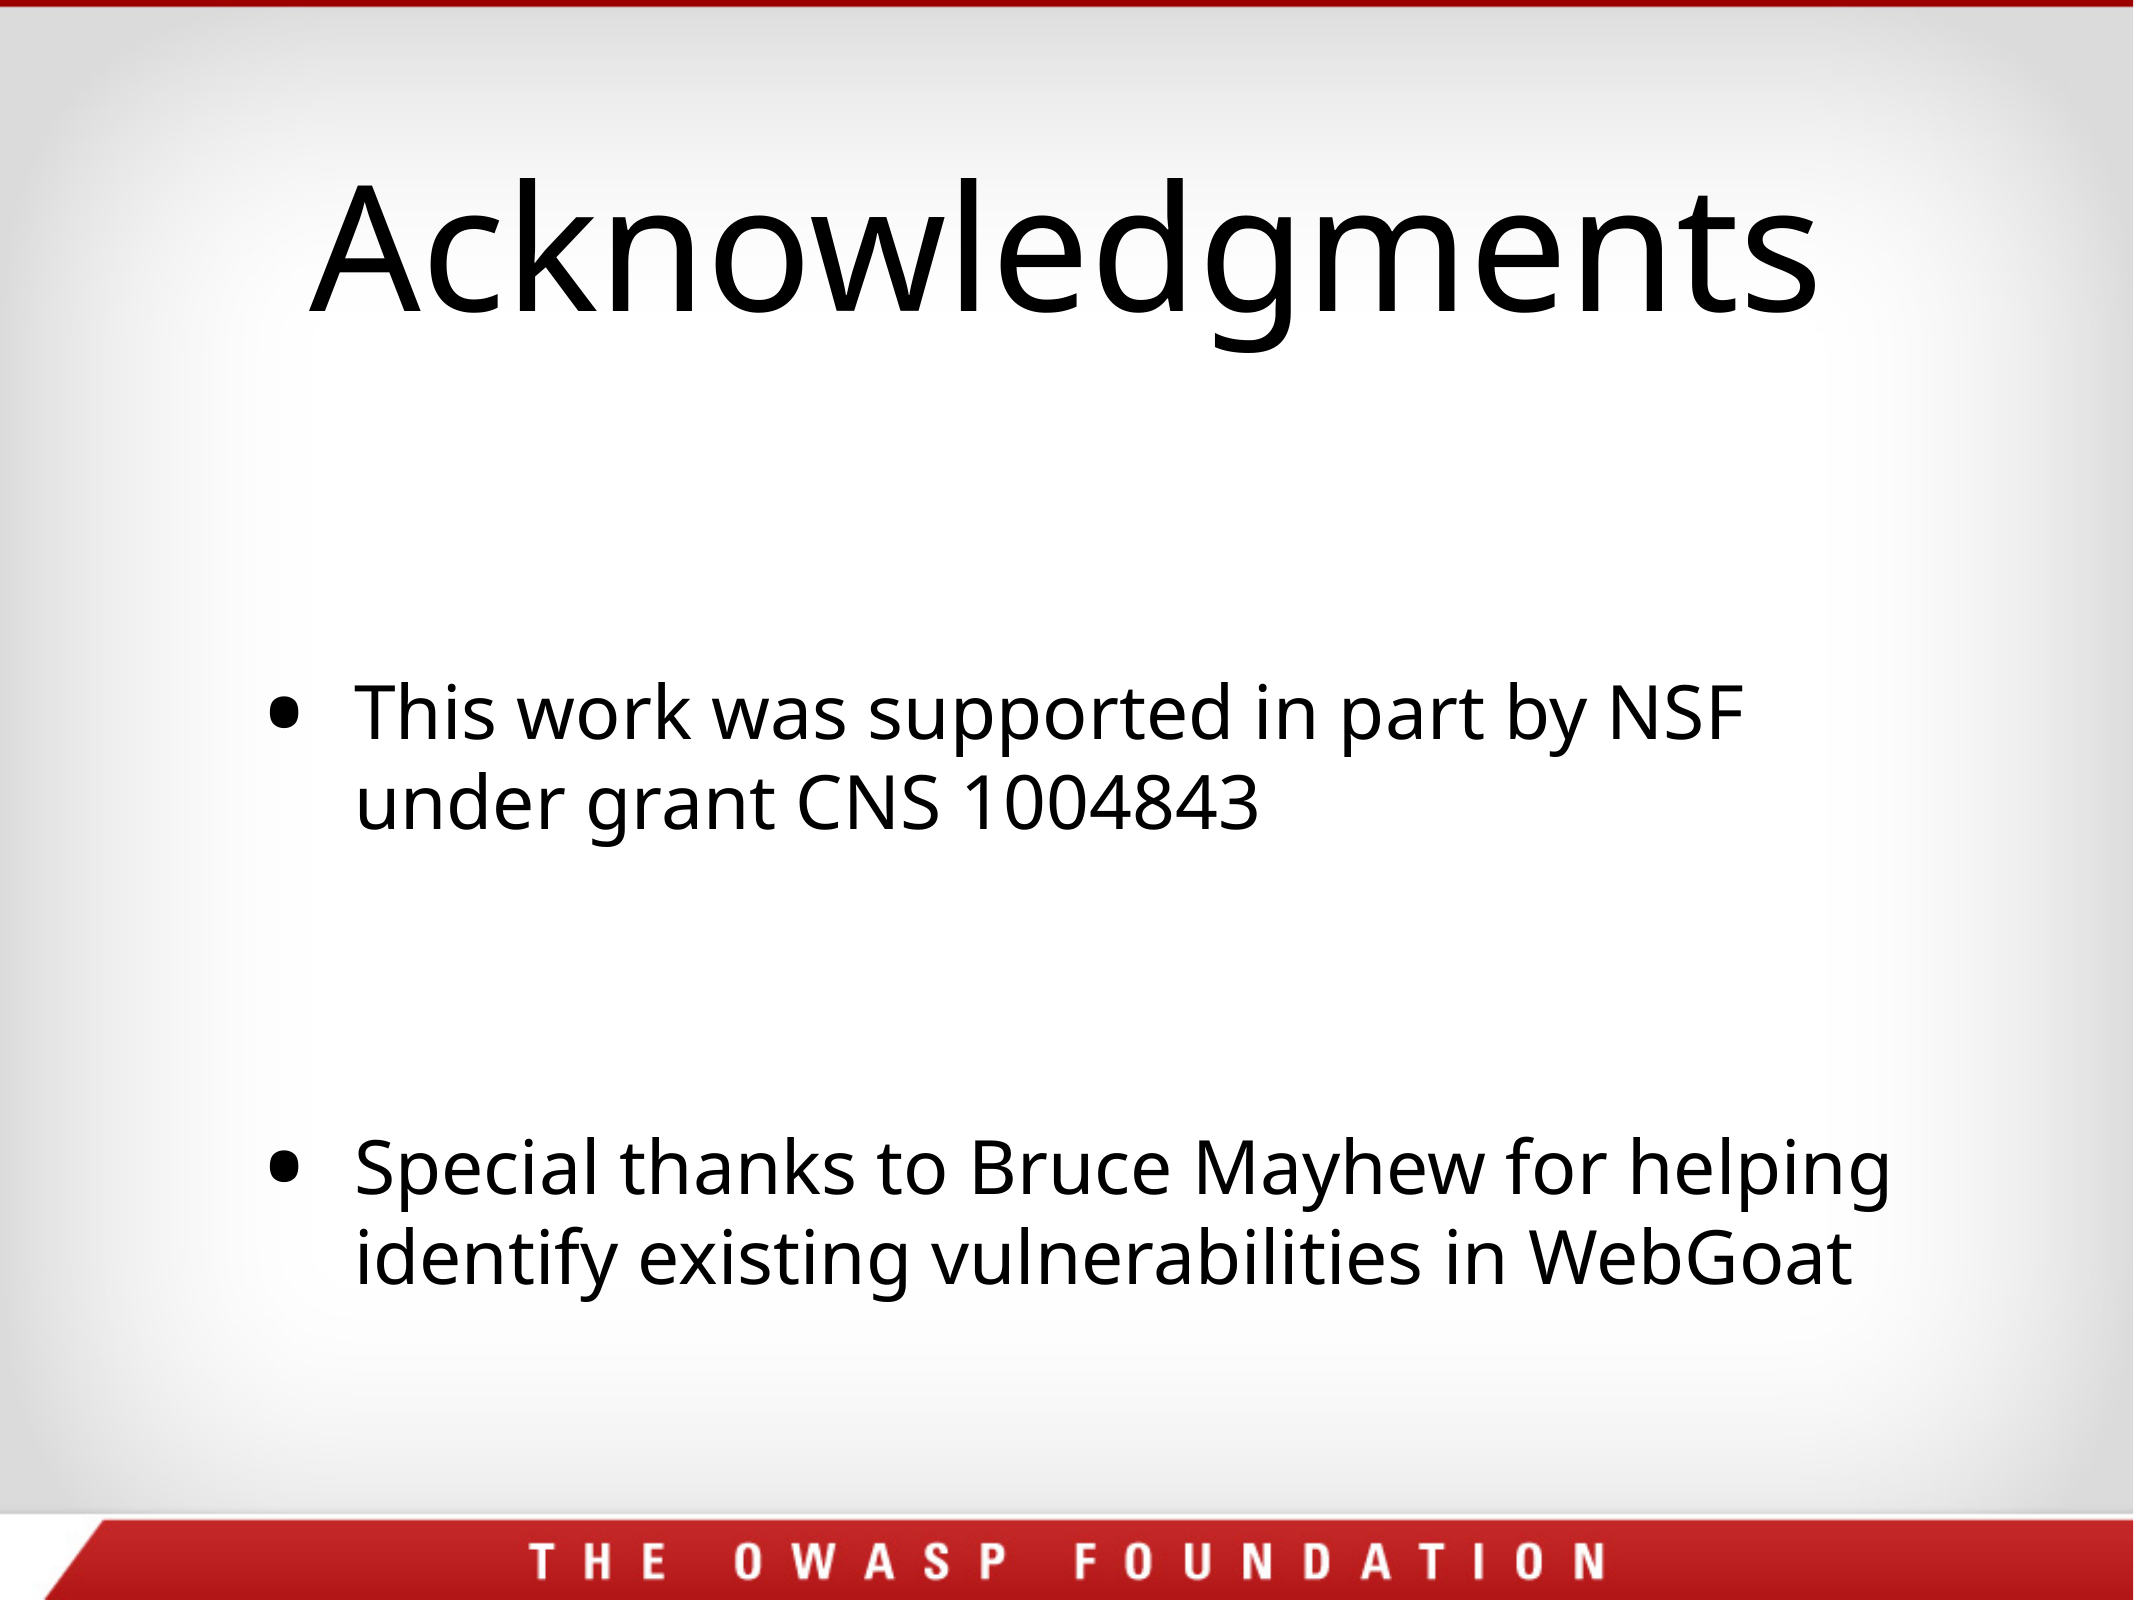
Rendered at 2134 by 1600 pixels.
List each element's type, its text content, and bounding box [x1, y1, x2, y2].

picture [0, 0, 2134, 1600]
title Acknowledgments [208, 23, 1925, 454]
list This work was supported in part by NSF under grant CNS 1004843 Special thanks to Bruce Mayhew for helping identify existing vulnerabilities in WebGoat [208, 454, 1925, 1510]
